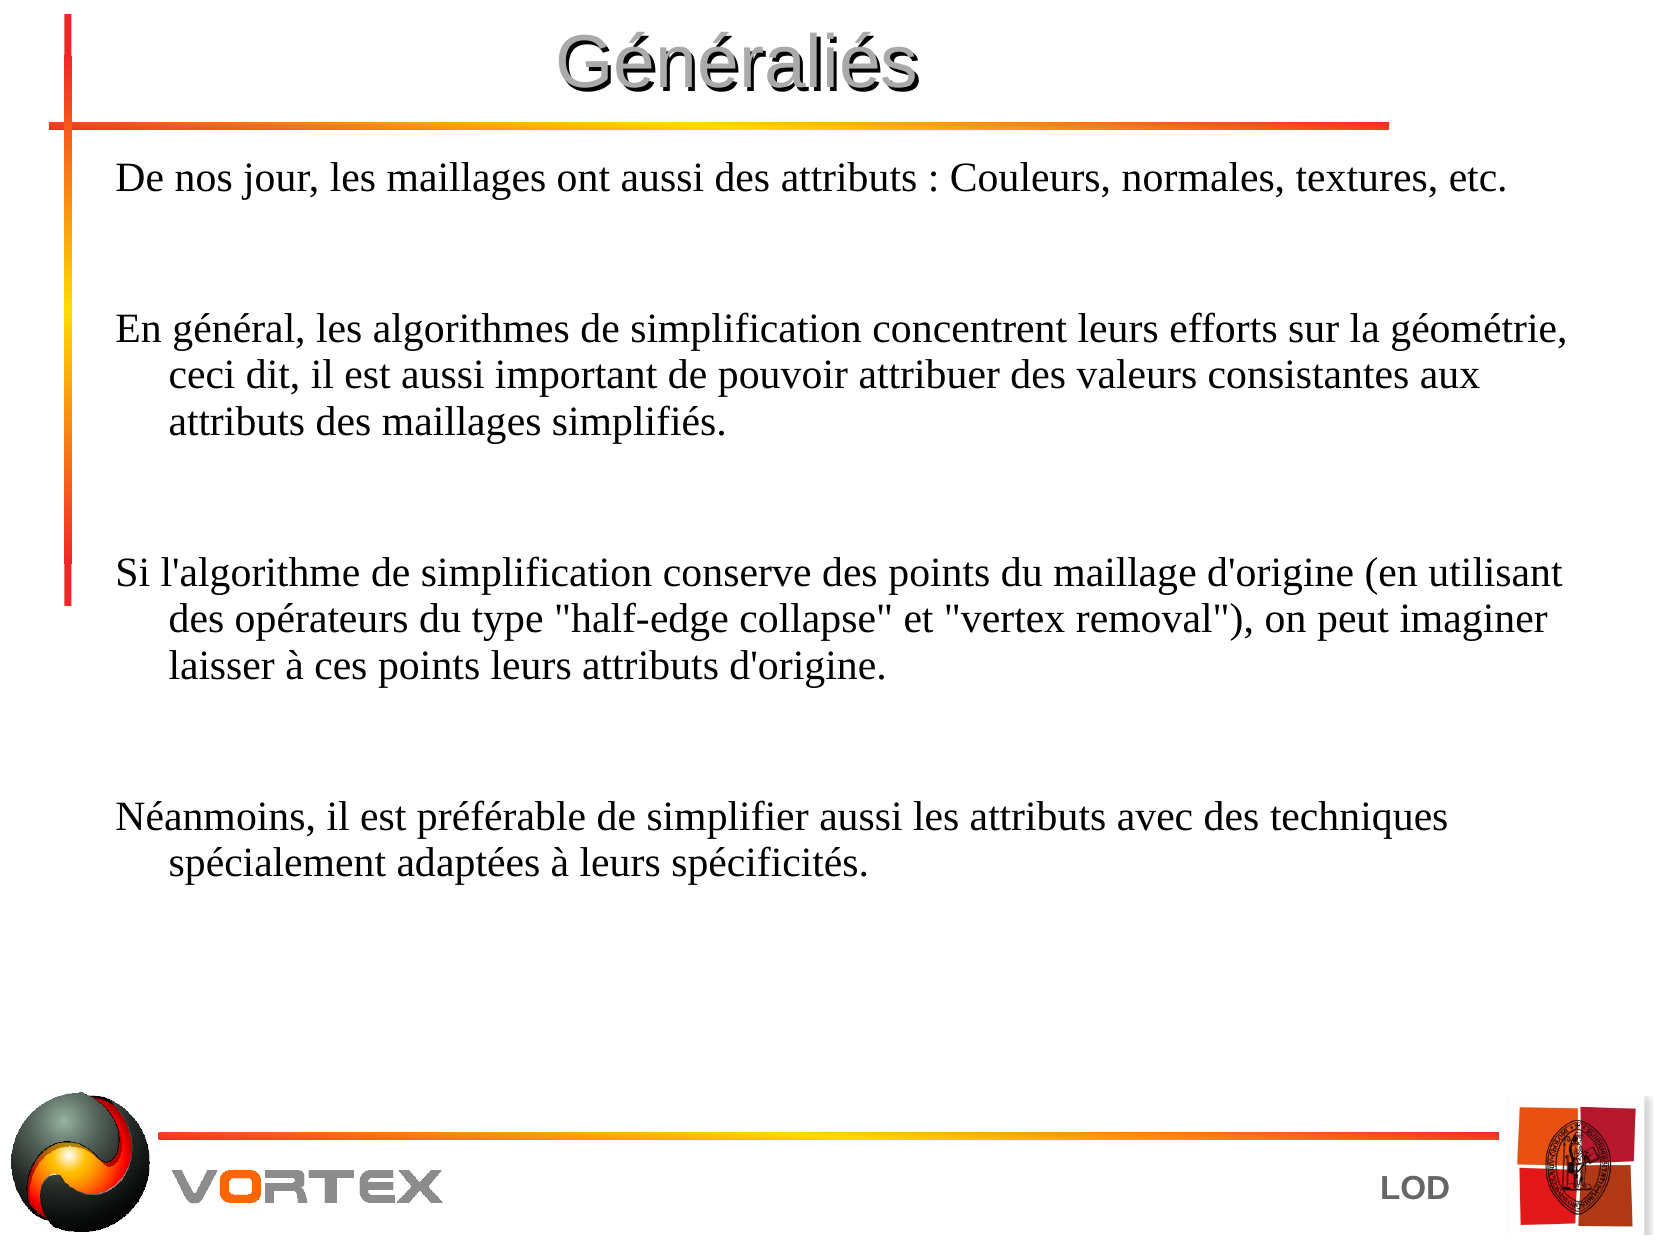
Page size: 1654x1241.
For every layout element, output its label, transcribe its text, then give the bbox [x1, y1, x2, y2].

picture [11, 1092, 443, 1232]
list De nos jour, les maillages ont aussi des attributs : Couleurs, normales, textures, etc. En général, les algorithmes de simplification concentrent leurs efforts sur la géométrie, ceci dit, il est aussi important de pouvoir attribuer des valeurs consistantes aux attributs des maillages simplifiés. Si l'algorithme de simplification conserve des points du maillage d'origine (en utilisant des opérateurs du type "half-edge collapse" et "vertex removal"), on peut imaginer laisser à ces points leurs attributs d'origine. Néanmoins, il est préférable de simplifier aussi les attributs avec des techniques spécialement adaptées à leurs spécificités. [97, 153, 1571, 1109]
picture [1505, 1096, 1653, 1235]
title Généraliés [82, 4, 1392, 120]
